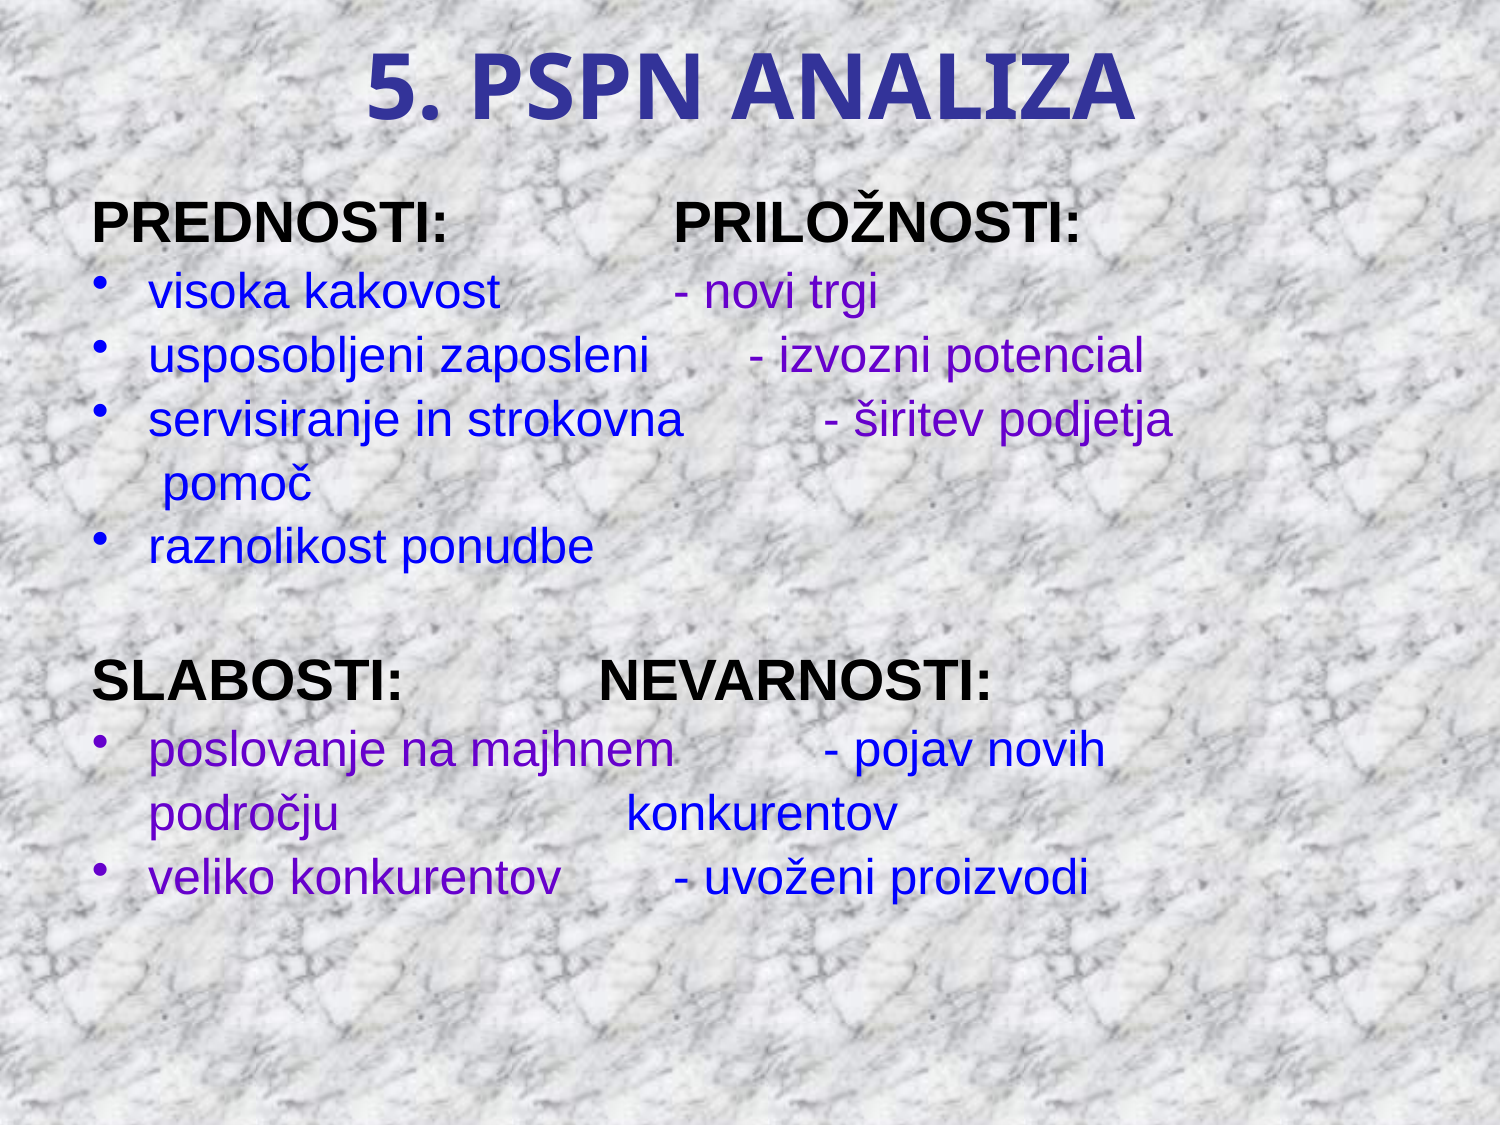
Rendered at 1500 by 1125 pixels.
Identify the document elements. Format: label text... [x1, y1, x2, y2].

list PREDNOSTI: PRILOŽNOSTI: visoka kakovost - novi trgi usposobljeni zaposleni - izvozni potencial servisiranje in strokovna - širitev podjetja pomoč raznolikost ponudbe SLABOSTI: NEVARNOSTI: poslovanje na majhnem - pojav novih področju konkurentov veliko konkurentov - uvoženi proizvodi [76, 184, 1427, 1059]
title 5. PSPN ANALIZA [76, 0, 1425, 167]
picture [0, 0, 1500, 1125]
